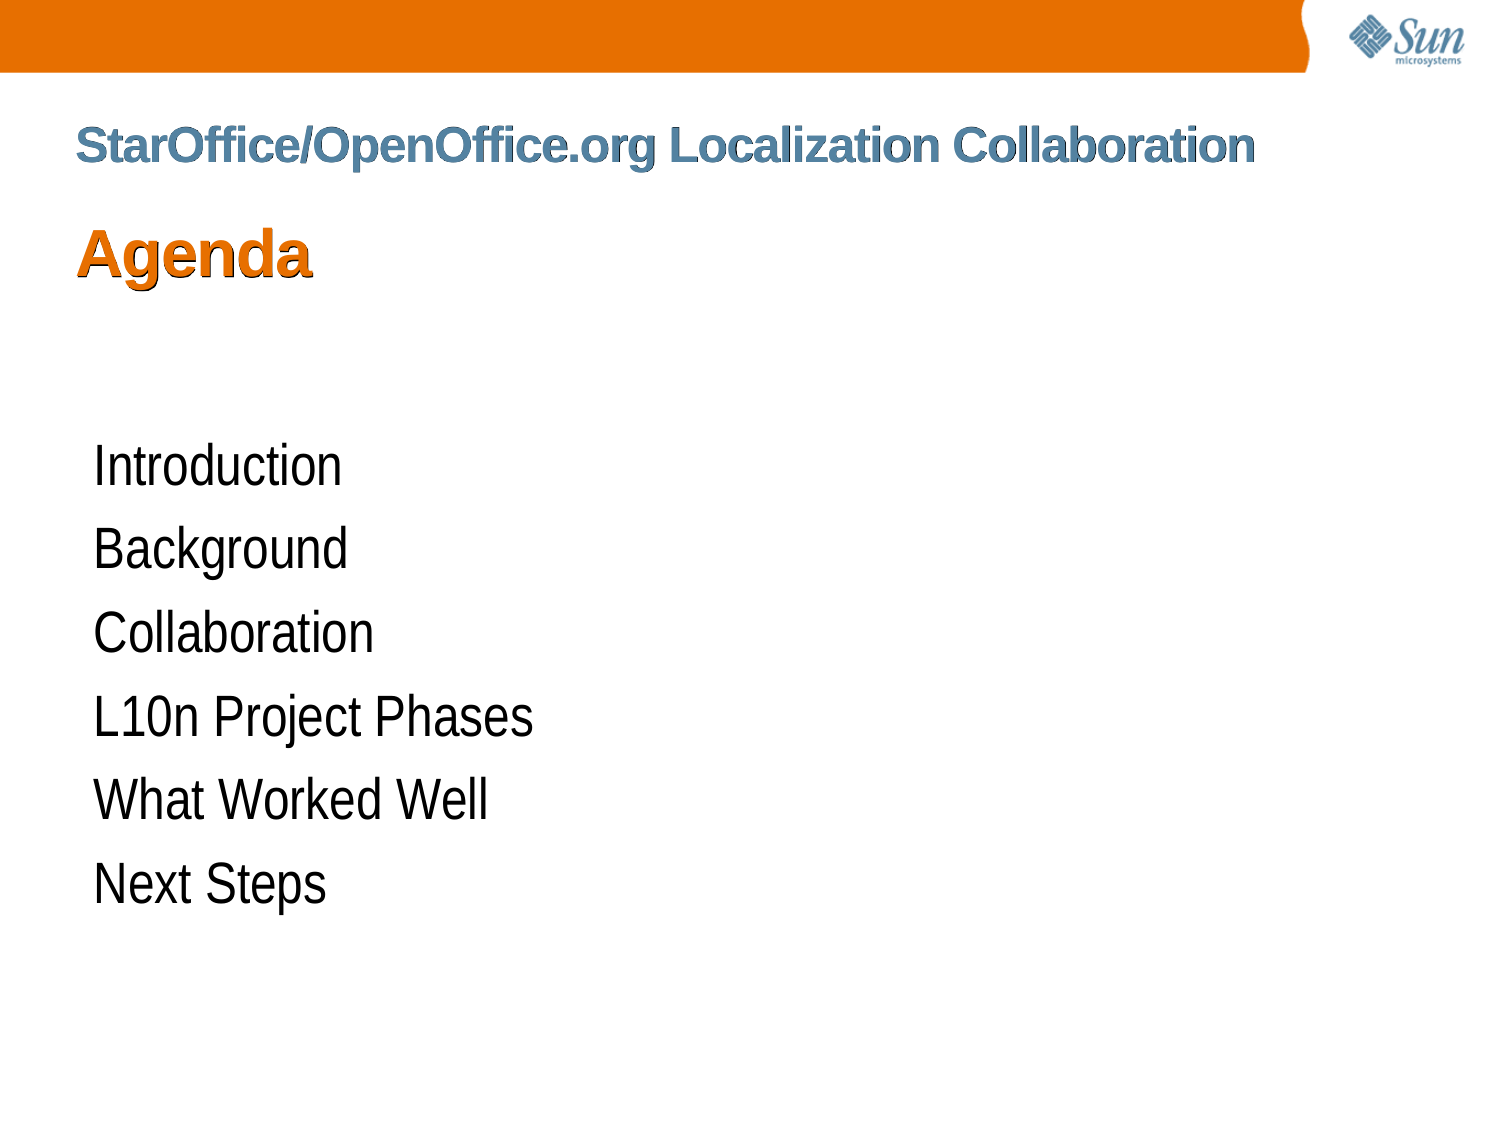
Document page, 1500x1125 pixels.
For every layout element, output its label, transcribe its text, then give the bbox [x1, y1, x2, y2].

list Introduction Background Collaboration L10n Project Phases What Worked Well Next Steps [74, 346, 1444, 1026]
picture [0, 0, 1500, 75]
title StarOffice/OpenOffice.org Localization Collaboration Agenda [75, 122, 1438, 346]
